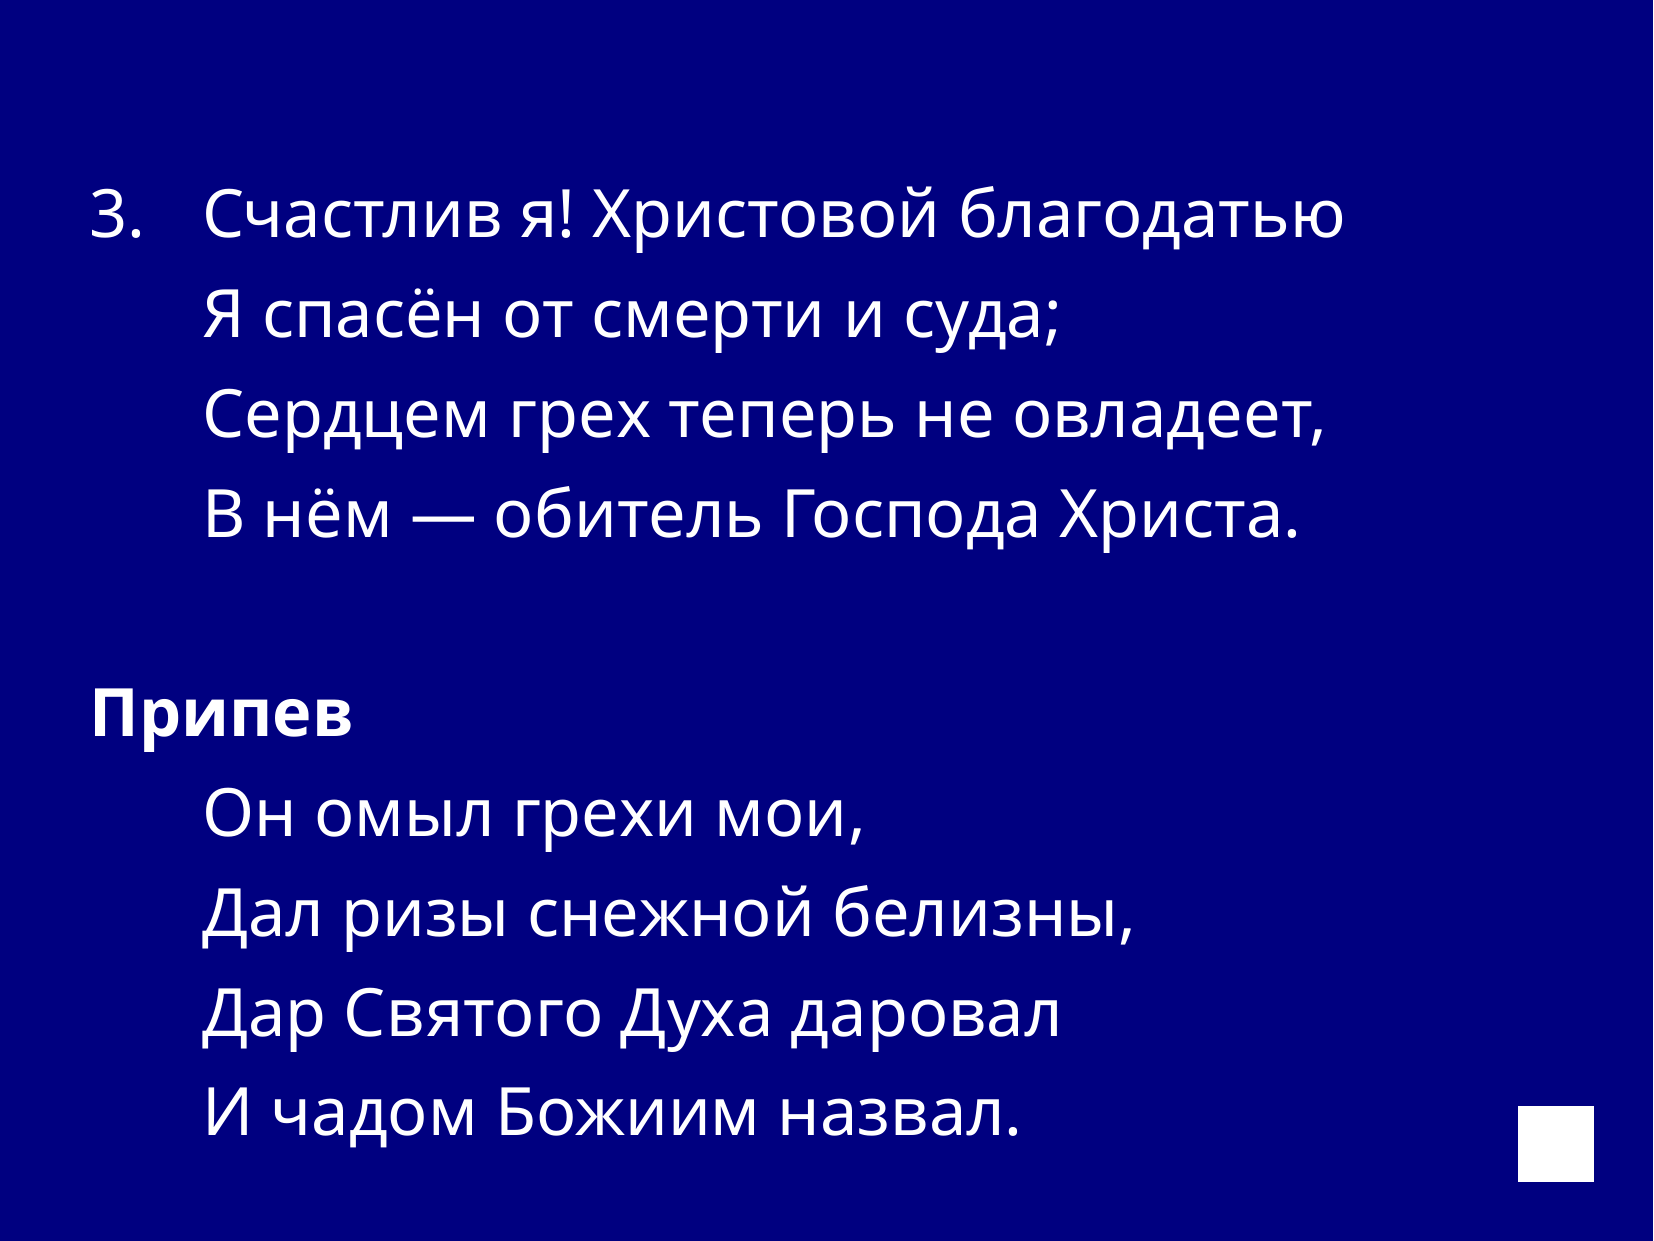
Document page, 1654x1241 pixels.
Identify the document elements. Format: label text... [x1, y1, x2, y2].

text_box [1518, 1163, 1594, 1182]
text_box 3. Счастлив я! Христовой благодатью Я спасён от смерти и суда; Сердцем грех теперь не овладеет, В нём — обитель Господа Христа. Припев Он омыл грехи мои, Дал ризы снежной белизны, Дар Святого Духа даровал И чадом Божиим назвал. [75, 150, 1653, 1163]
